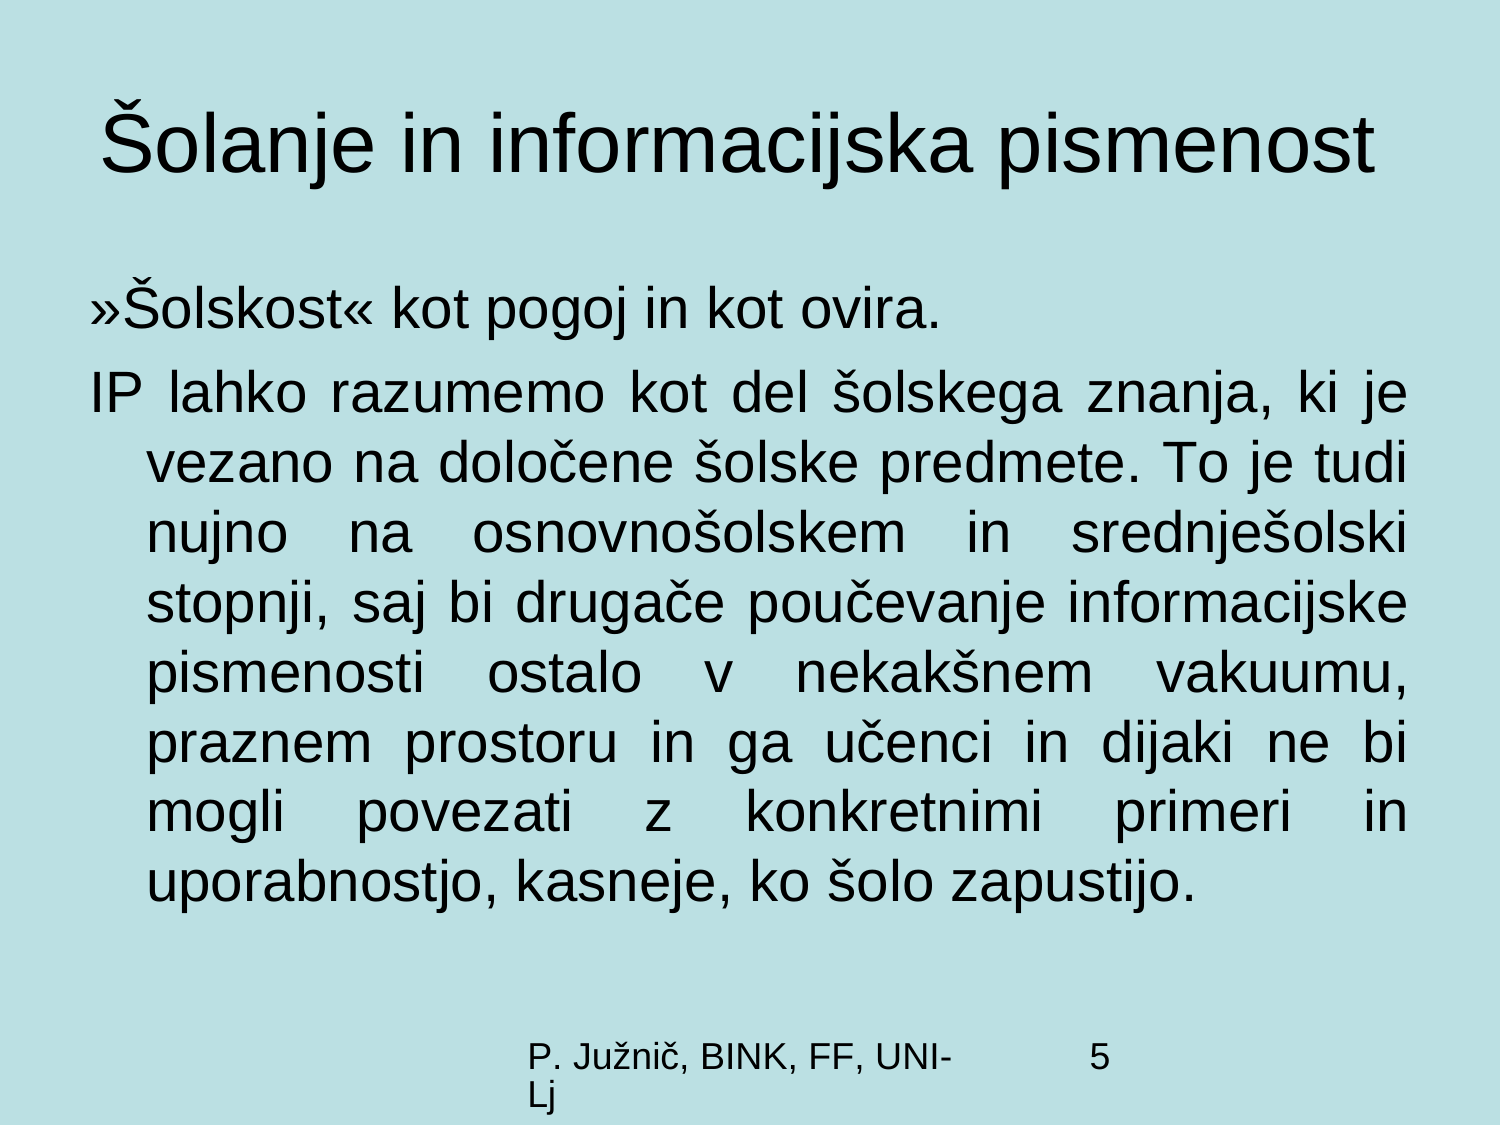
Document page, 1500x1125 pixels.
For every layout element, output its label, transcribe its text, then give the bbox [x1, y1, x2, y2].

title Šolanje in informacijska pismenost [75, 45, 1426, 233]
list »Šolskost« kot pogoj in kot ovira. IP lahko razumemo kot del šolskega znanja, ki je vezano na določene šolske predmete. To je tudi nujno na osnovnošolskem in srednješolski stopnji, saj bi drugače poučevanje informacijske pismenosti ostalo v nekakšnem vakuumu, praznem prostoru in ga učenci in dijaki ne bi mogli povezati z konkretnimi primeri in uporabnostjo, kasneje, ko šolo zapustijo. [75, 262, 1426, 1006]
